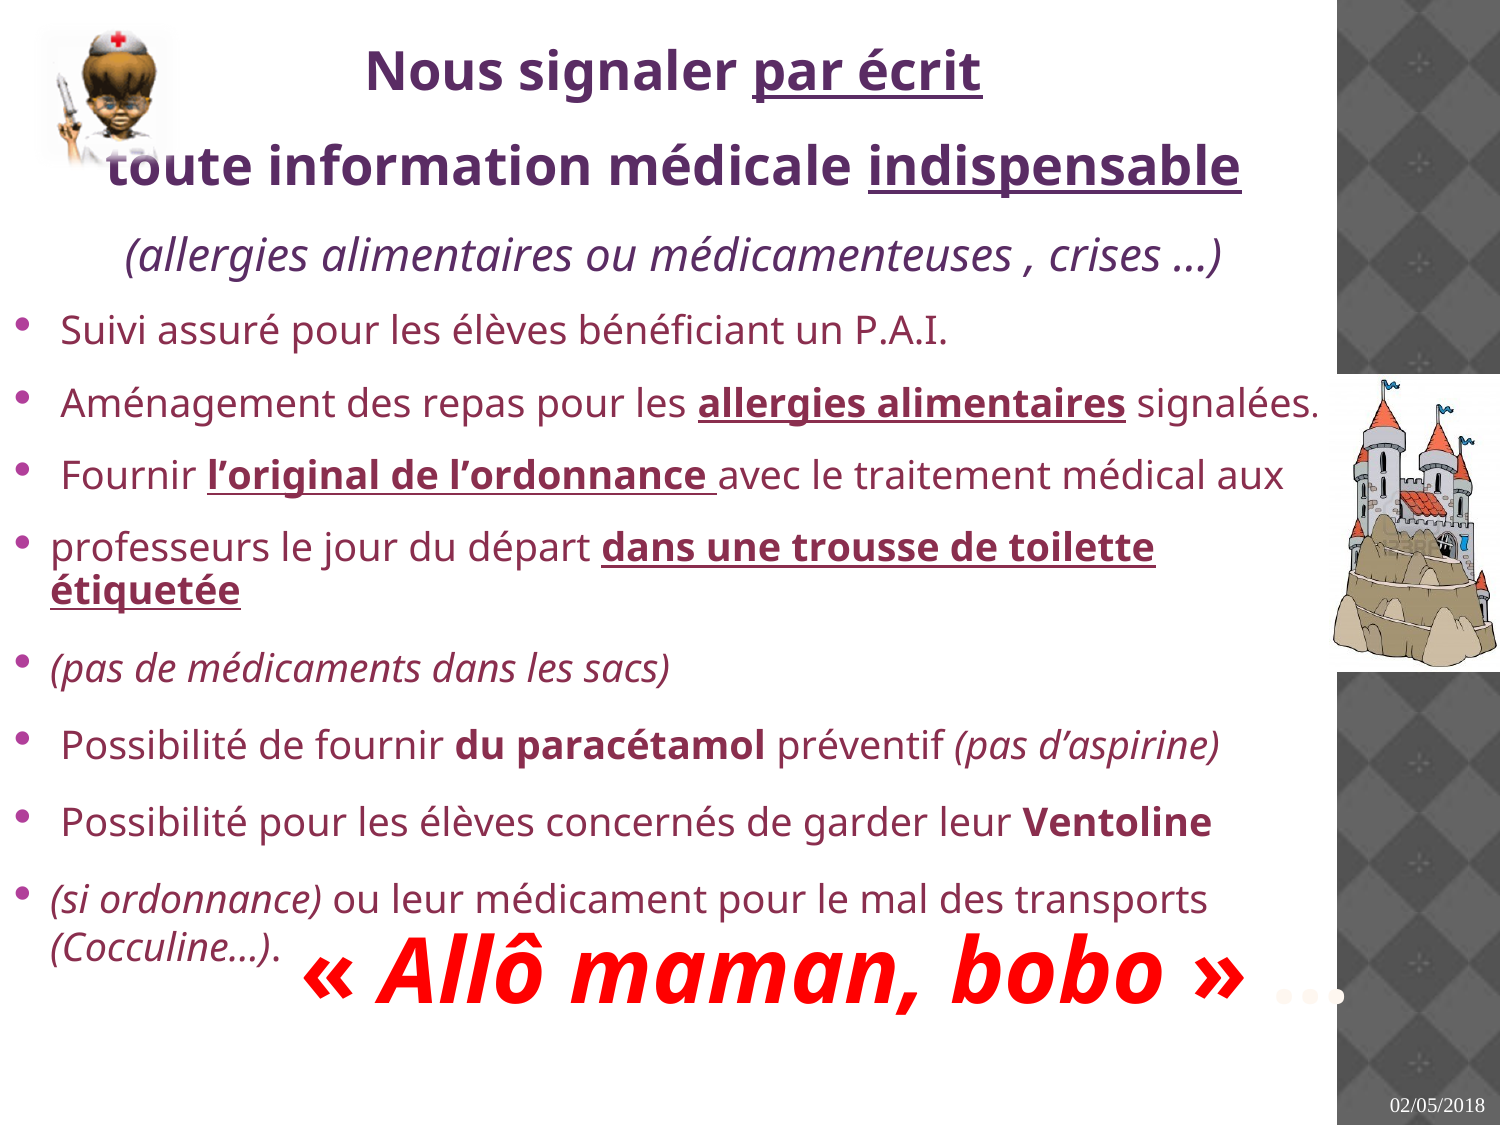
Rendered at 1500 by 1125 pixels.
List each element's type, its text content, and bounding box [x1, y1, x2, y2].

picture [29, 18, 184, 172]
picture [1329, 0, 1500, 1125]
text_box « Allô maman, bobo » … [153, 834, 1497, 1022]
text_box Nous signaler par écrit toute information médicale indispensable (allergies alimentaires ou médicamenteuses , crises …) Suivi assuré pour les élèves bénéficiant un P.A.I. Aménagement des repas pour les allergies alimentaires signalées. Fournir l’original de l’ordonnance avec le traitement médical aux professeurs le jour du départ dans une trousse de toilette étiquetée (pas de médicaments dans les sacs) Possibilité de fournir du paracétamol préventif (pas d’aspirine) Possibilité pour les élèves concernés de garder leur Ventoline (si ordonnance) ou leur médicament pour le mal des transports (Cocculine…). [0, 29, 1347, 1119]
